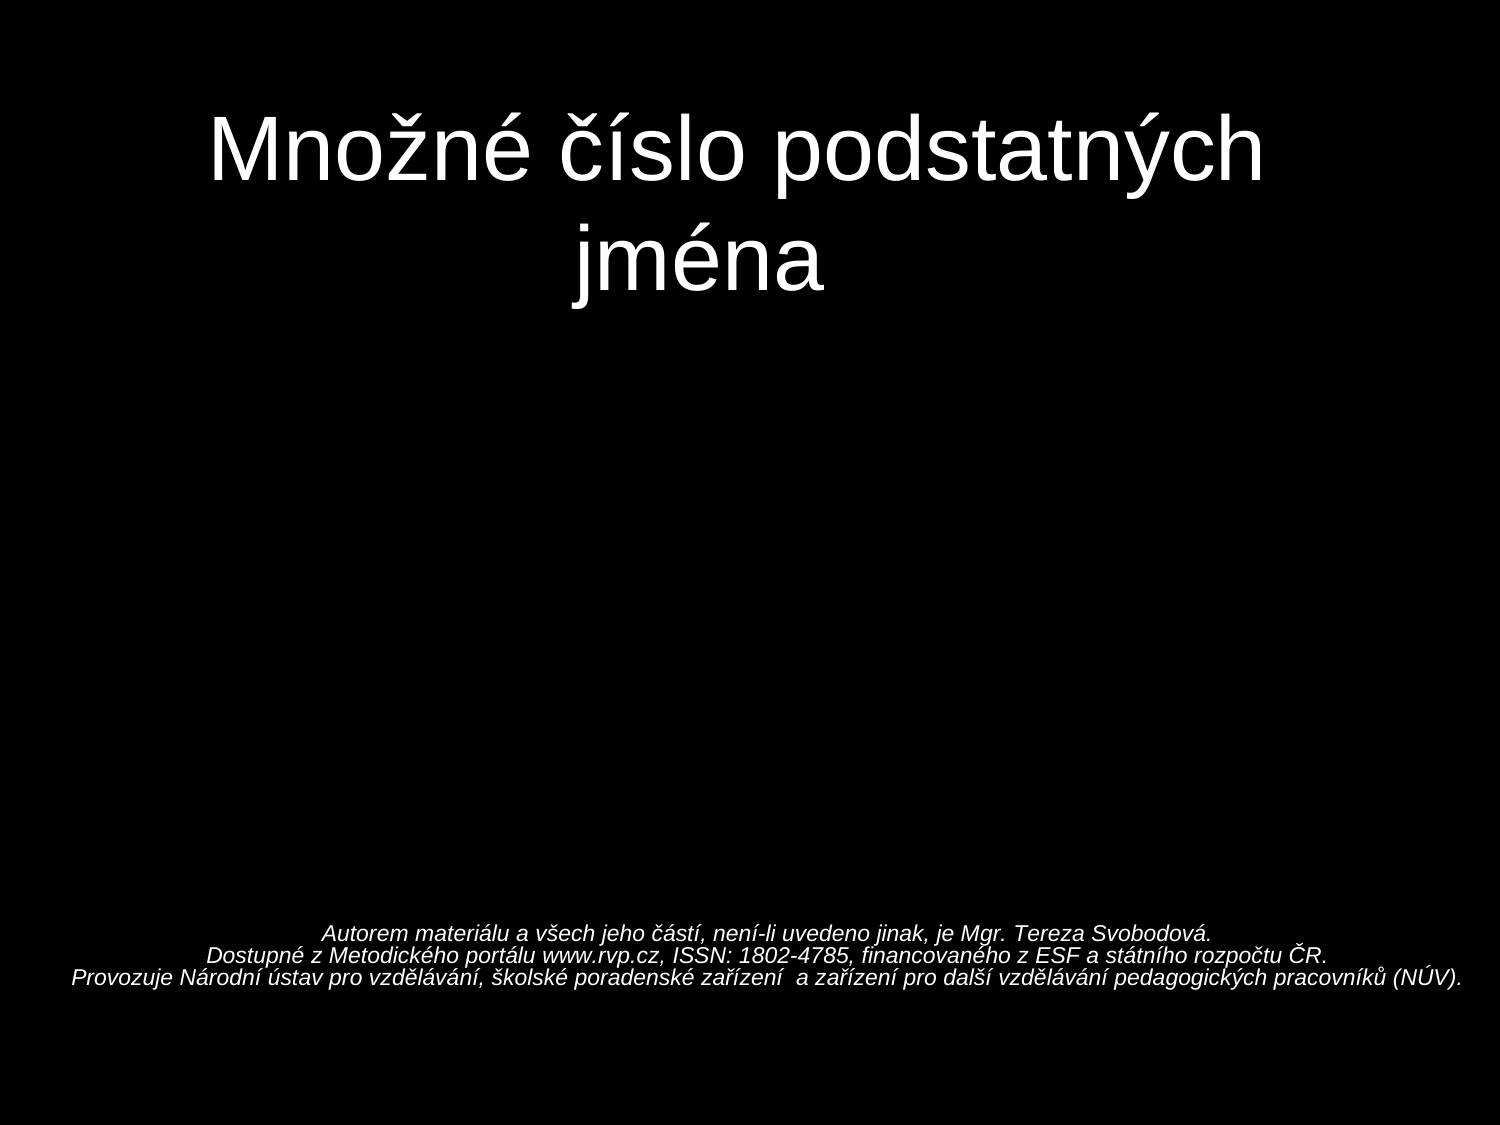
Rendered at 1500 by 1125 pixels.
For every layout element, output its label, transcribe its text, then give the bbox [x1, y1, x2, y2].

subtitle Autorem materiálu a všech jeho částí, není-li uvedeno jinak, je Mgr. Tereza Svobodová. Dostupné z Metodického portálu www.rvp.cz, ISSN: 1802-4785, financovaného z ESF a státního rozpočtu ČR. Provozuje Národní ústav pro vzdělávání, školské poradenské zařízení a zařízení pro další vzdělávání pedagogických pracovníků (NÚV). [0, 916, 1500, 1125]
title Množné číslo podstatných jména [100, 78, 1376, 320]
